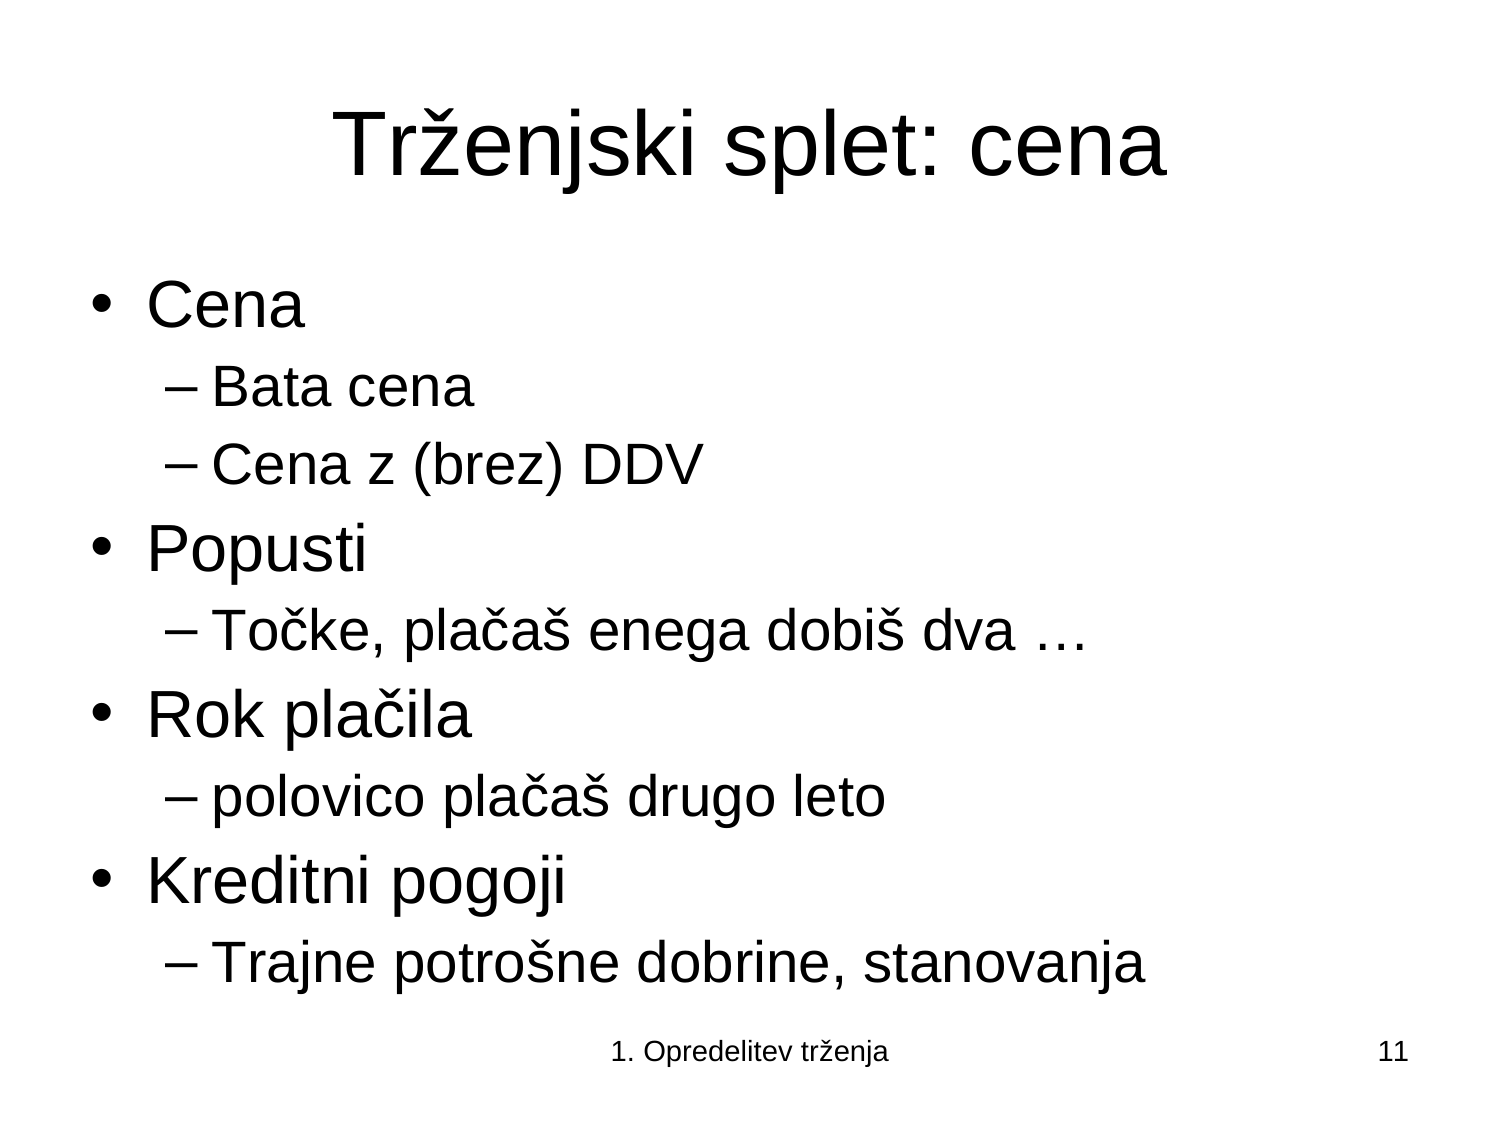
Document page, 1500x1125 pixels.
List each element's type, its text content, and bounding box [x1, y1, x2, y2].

text_box <number> [1074, 1024, 1426, 1103]
title Trženjski splet: cena [75, 45, 1426, 233]
text_box 1. Opredelitev trženja [512, 1024, 988, 1103]
list Cena Bata cena Cena z (brez) DDV Popusti Točke, plačaš enega dobiš dva … Rok plačila polovico plačaš drugo leto Kreditni pogoji Trajne potrošne dobrine, stanovanja [75, 262, 1426, 1006]
